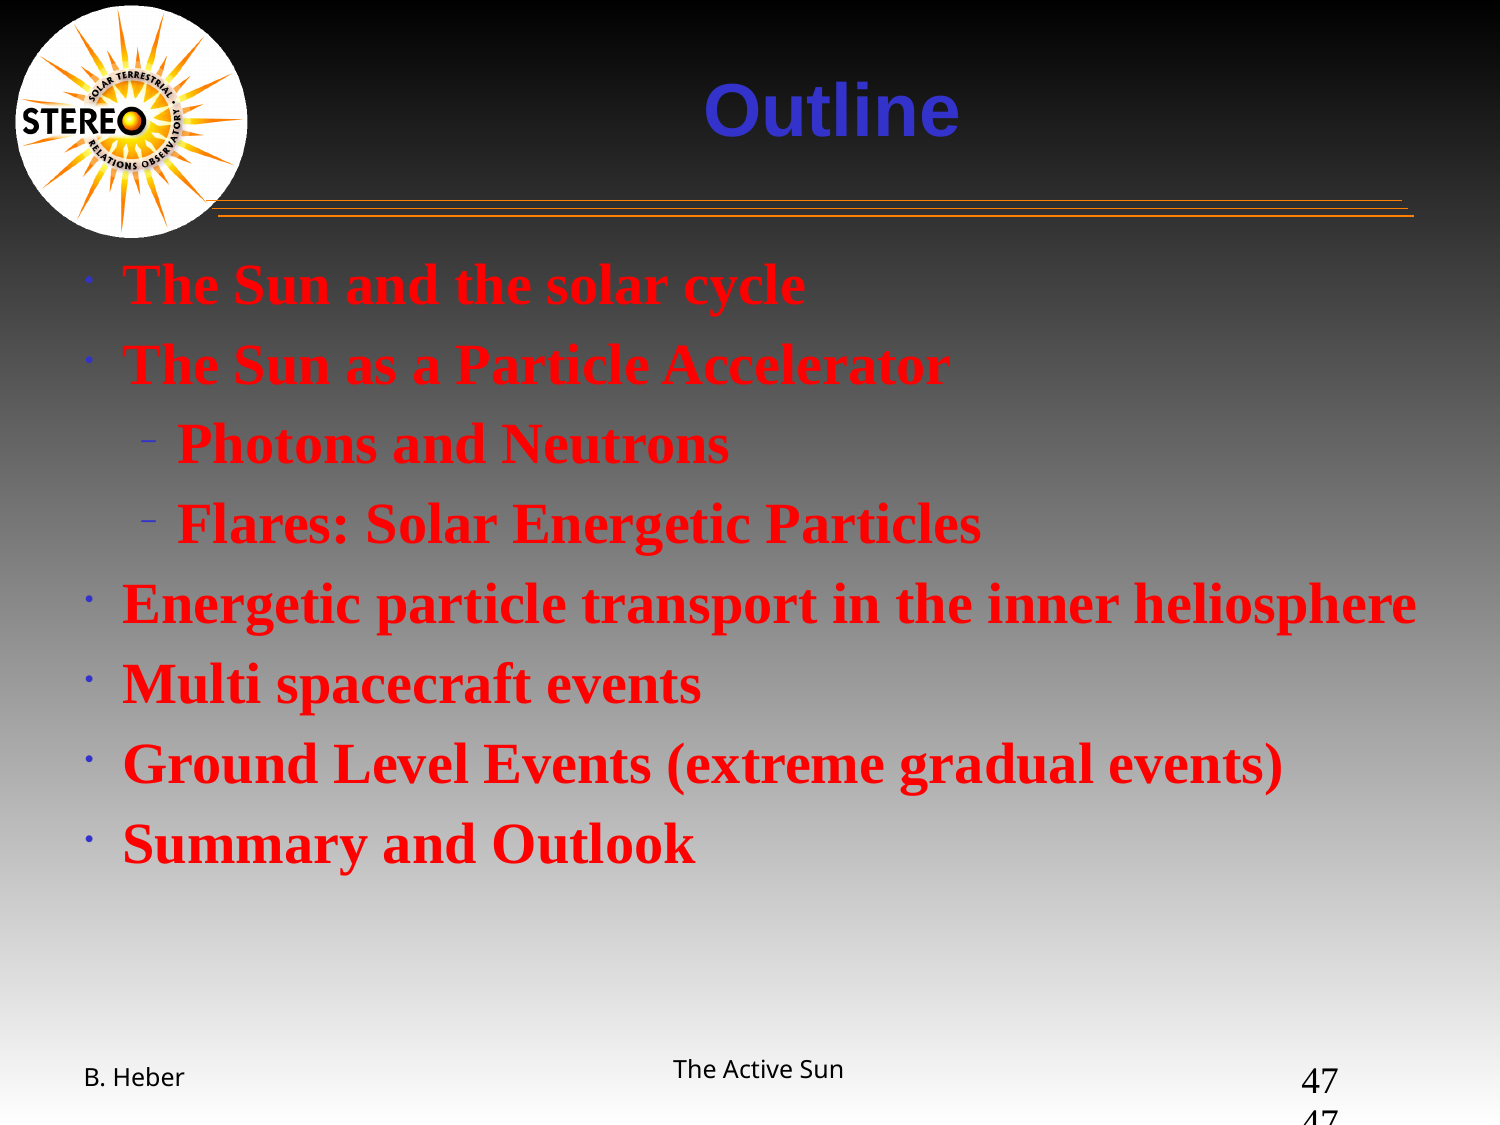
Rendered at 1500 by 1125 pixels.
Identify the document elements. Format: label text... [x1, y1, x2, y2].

picture [10, 2, 248, 239]
slide_number 3838 [1286, 1052, 1370, 1098]
list The Sun and the solar cycle The Sun as a Particle Accelerator Photons and Neutrons Flares: Solar Energetic Particles Energetic particle transport in the inner heliosphere Multi spacecraft events Ground Level Events (extreme gradual events) Summary and Outlook [70, 253, 1500, 1040]
title Outline [258, 62, 1406, 168]
